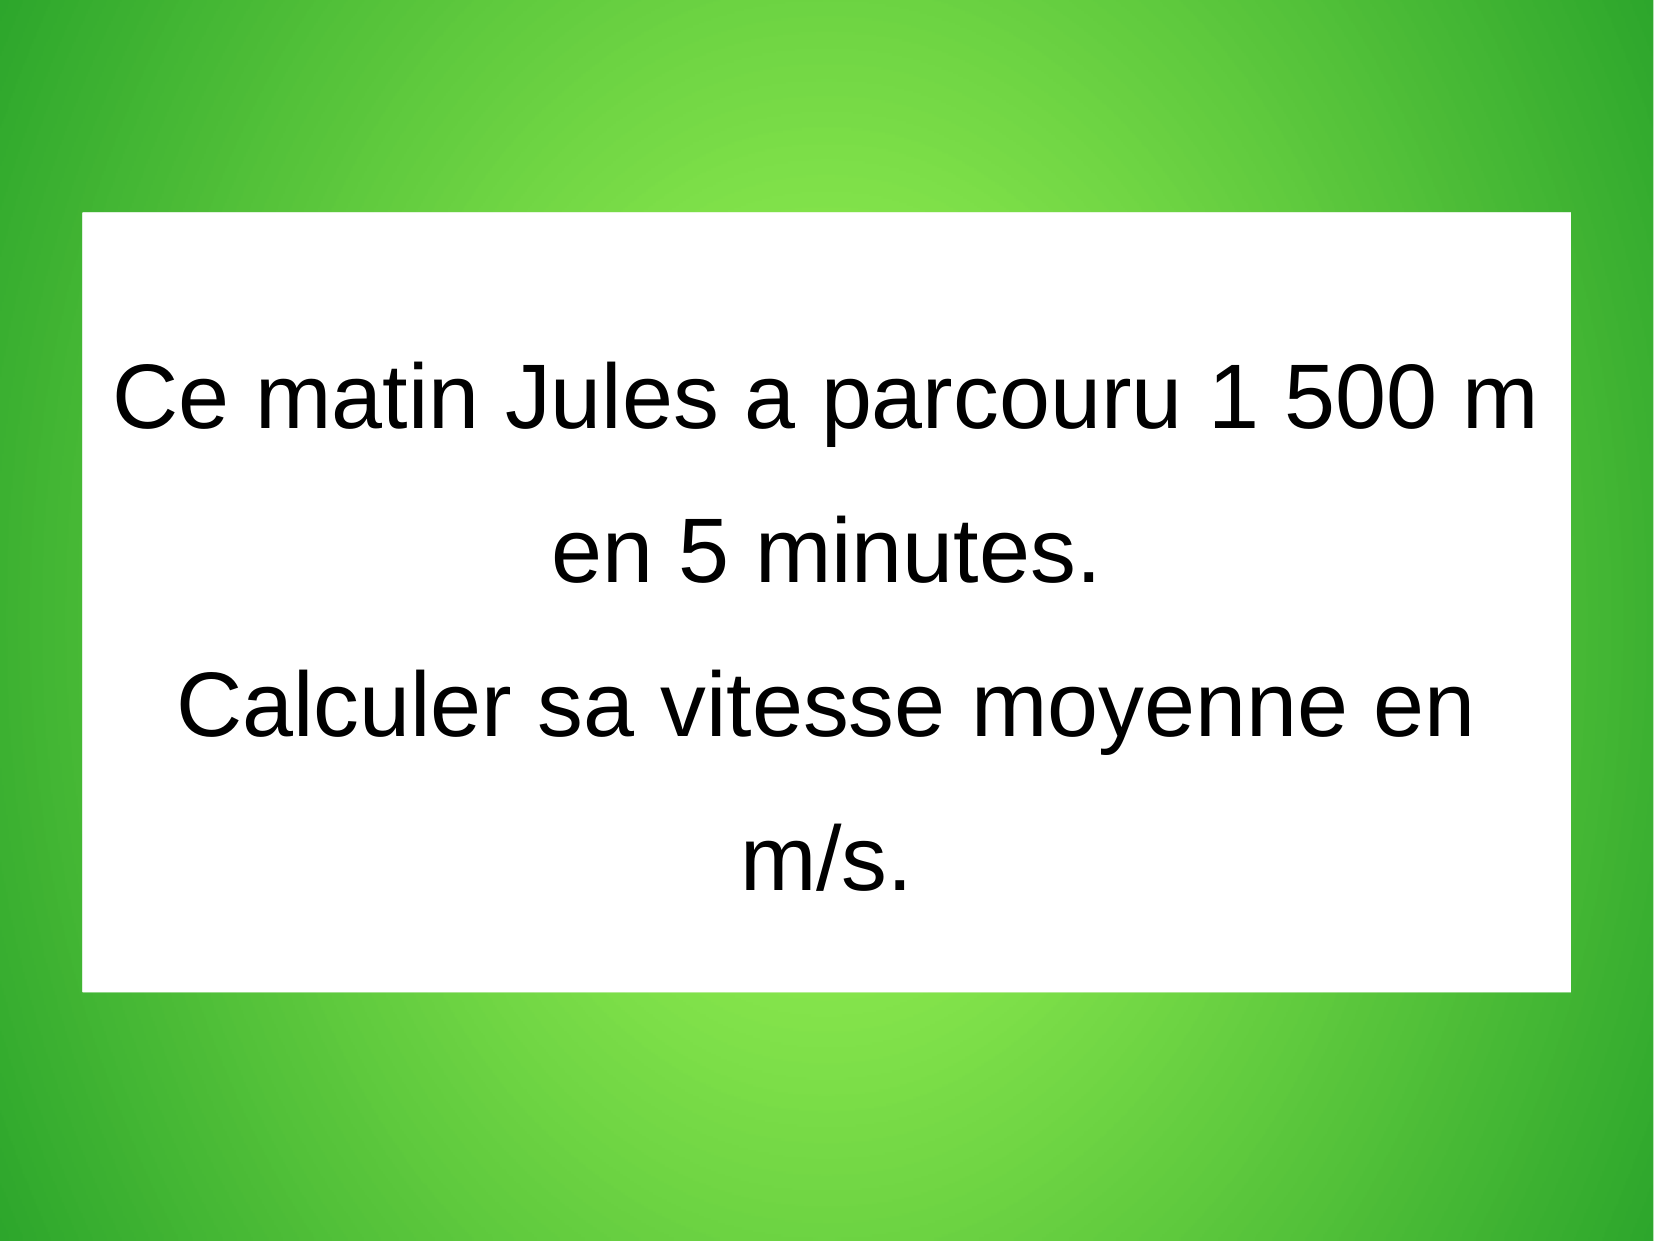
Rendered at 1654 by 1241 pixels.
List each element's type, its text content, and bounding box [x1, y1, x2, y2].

text_box Ce matin Jules a parcouru 1 500 m en 5 minutes. Calculer sa vitesse moyenne en m/s. [82, 212, 1571, 993]
picture [0, 0, 1654, 1241]
